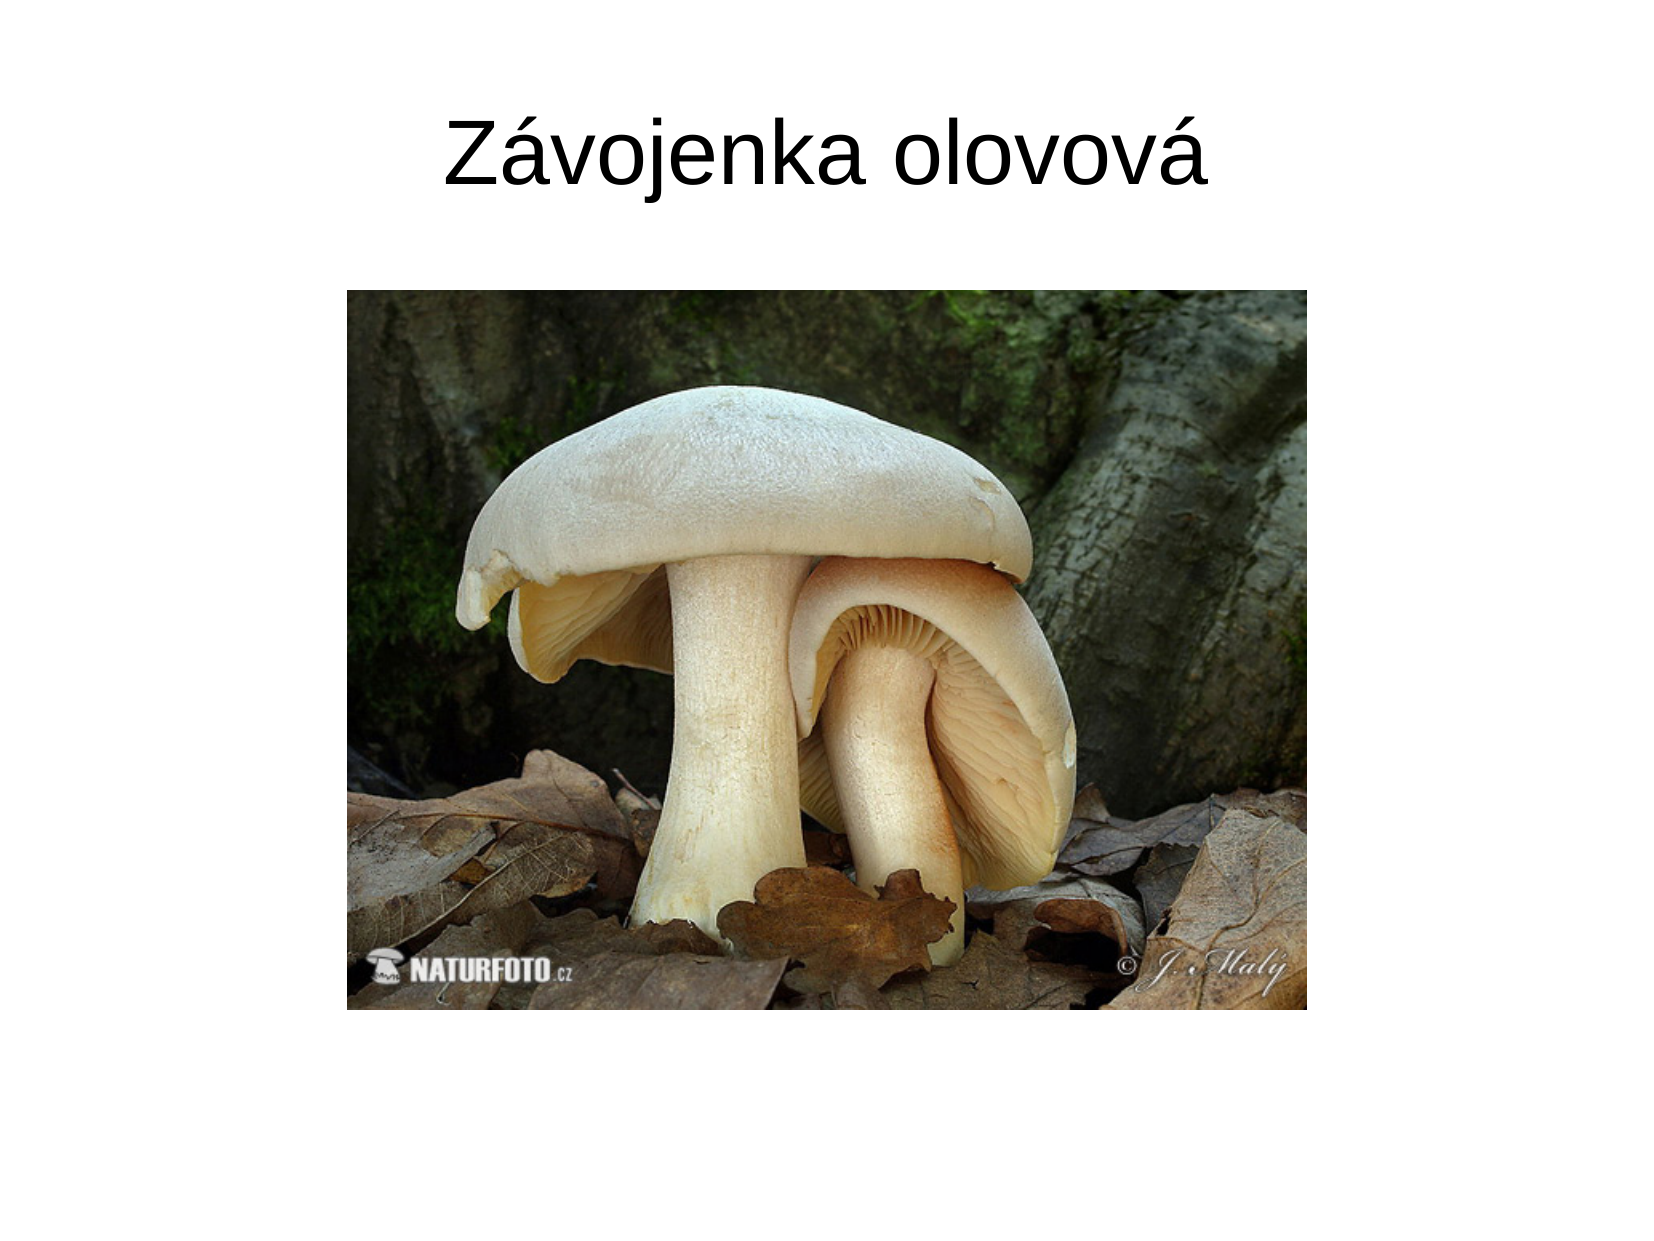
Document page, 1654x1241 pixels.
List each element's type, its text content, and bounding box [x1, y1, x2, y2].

picture [347, 290, 1307, 1010]
title Závojenka olovová [82, 49, 1571, 257]
